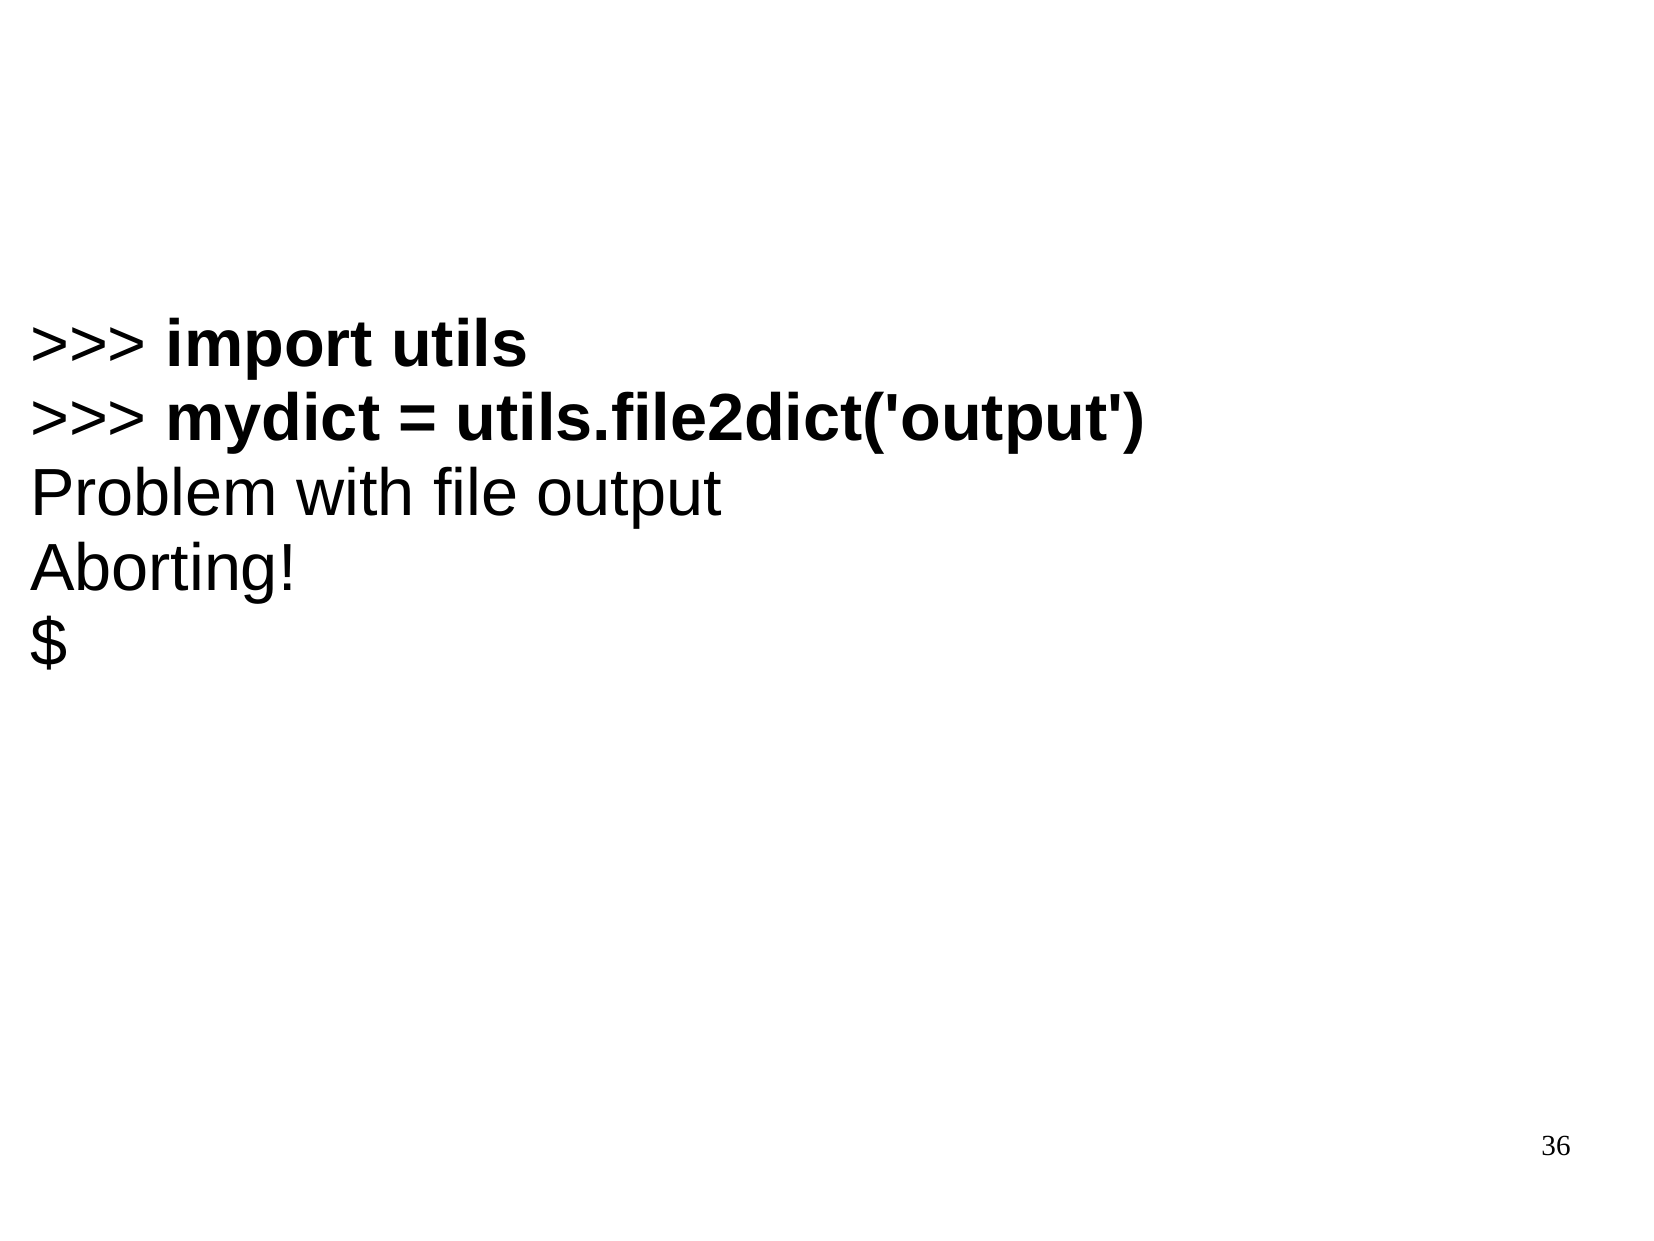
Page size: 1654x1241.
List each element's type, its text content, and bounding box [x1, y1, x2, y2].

text_box >>> import utils >>> mydict = utils.file2dict('output') Problem with file output Aborting! $ [12, 295, 1166, 690]
